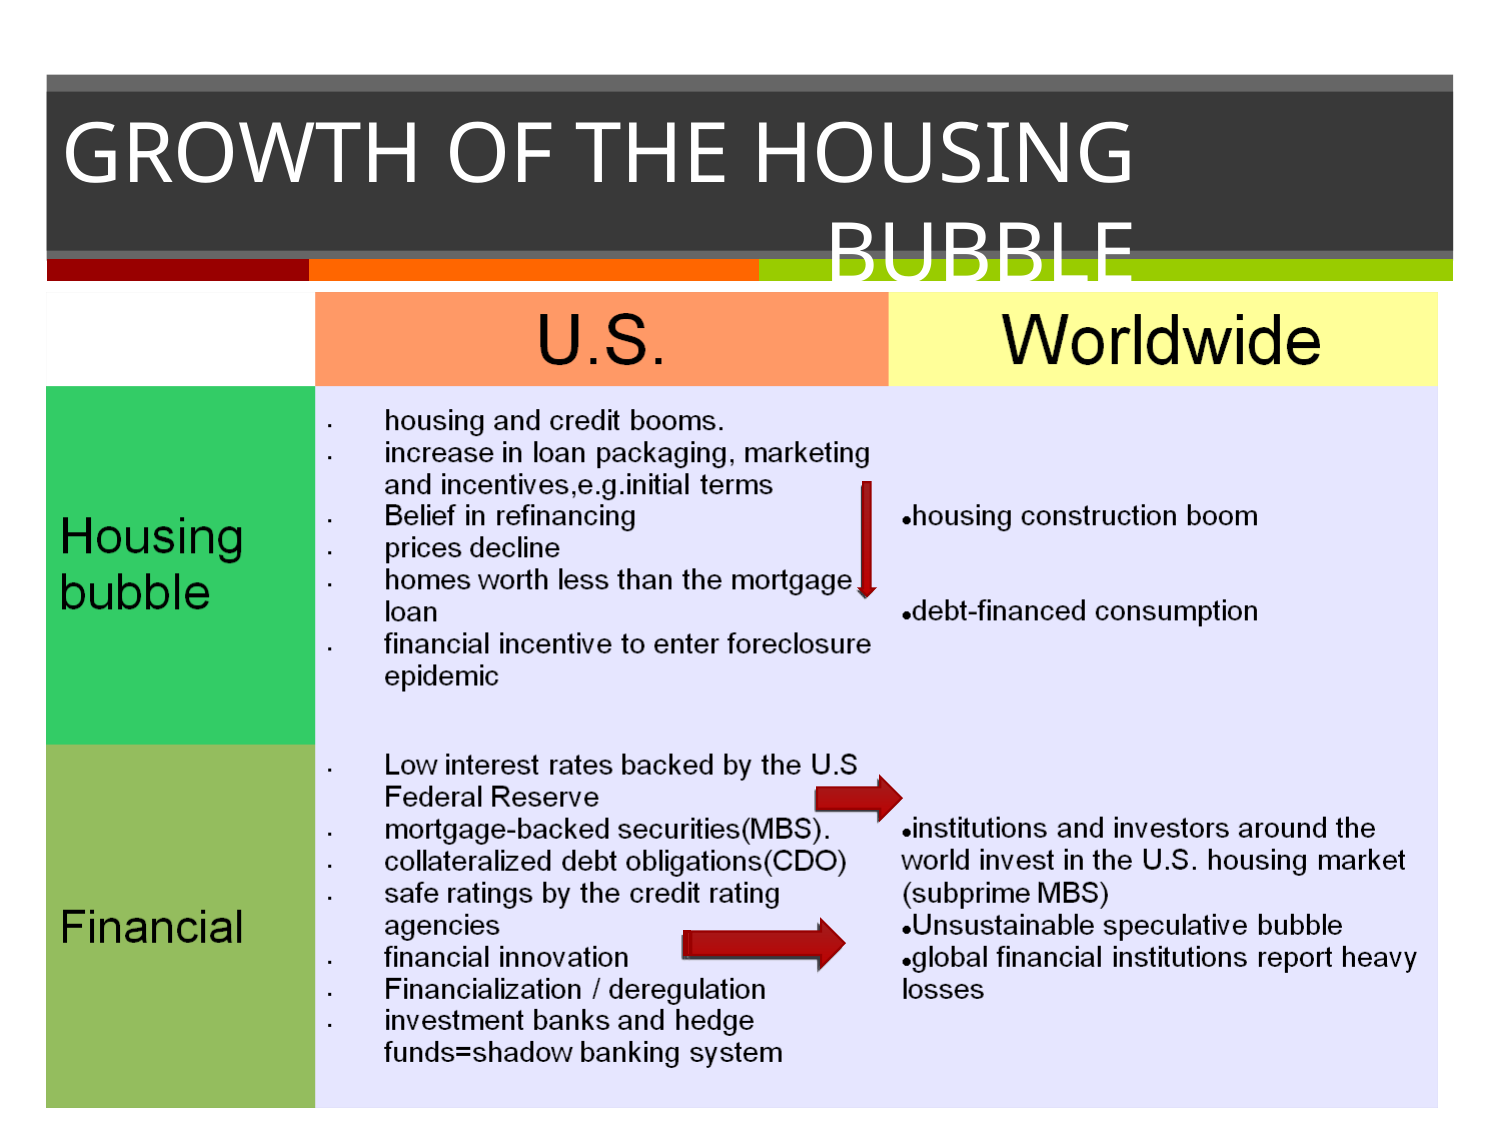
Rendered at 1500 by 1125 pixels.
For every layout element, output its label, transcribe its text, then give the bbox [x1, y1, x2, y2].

text_box [684, 931, 690, 955]
text_box GROWTH OF THE HOUSING BUBBLE [46, 91, 1454, 251]
picture [28, 277, 1450, 1120]
text_box [817, 776, 902, 820]
text_box [691, 919, 845, 967]
text_box [859, 482, 875, 596]
